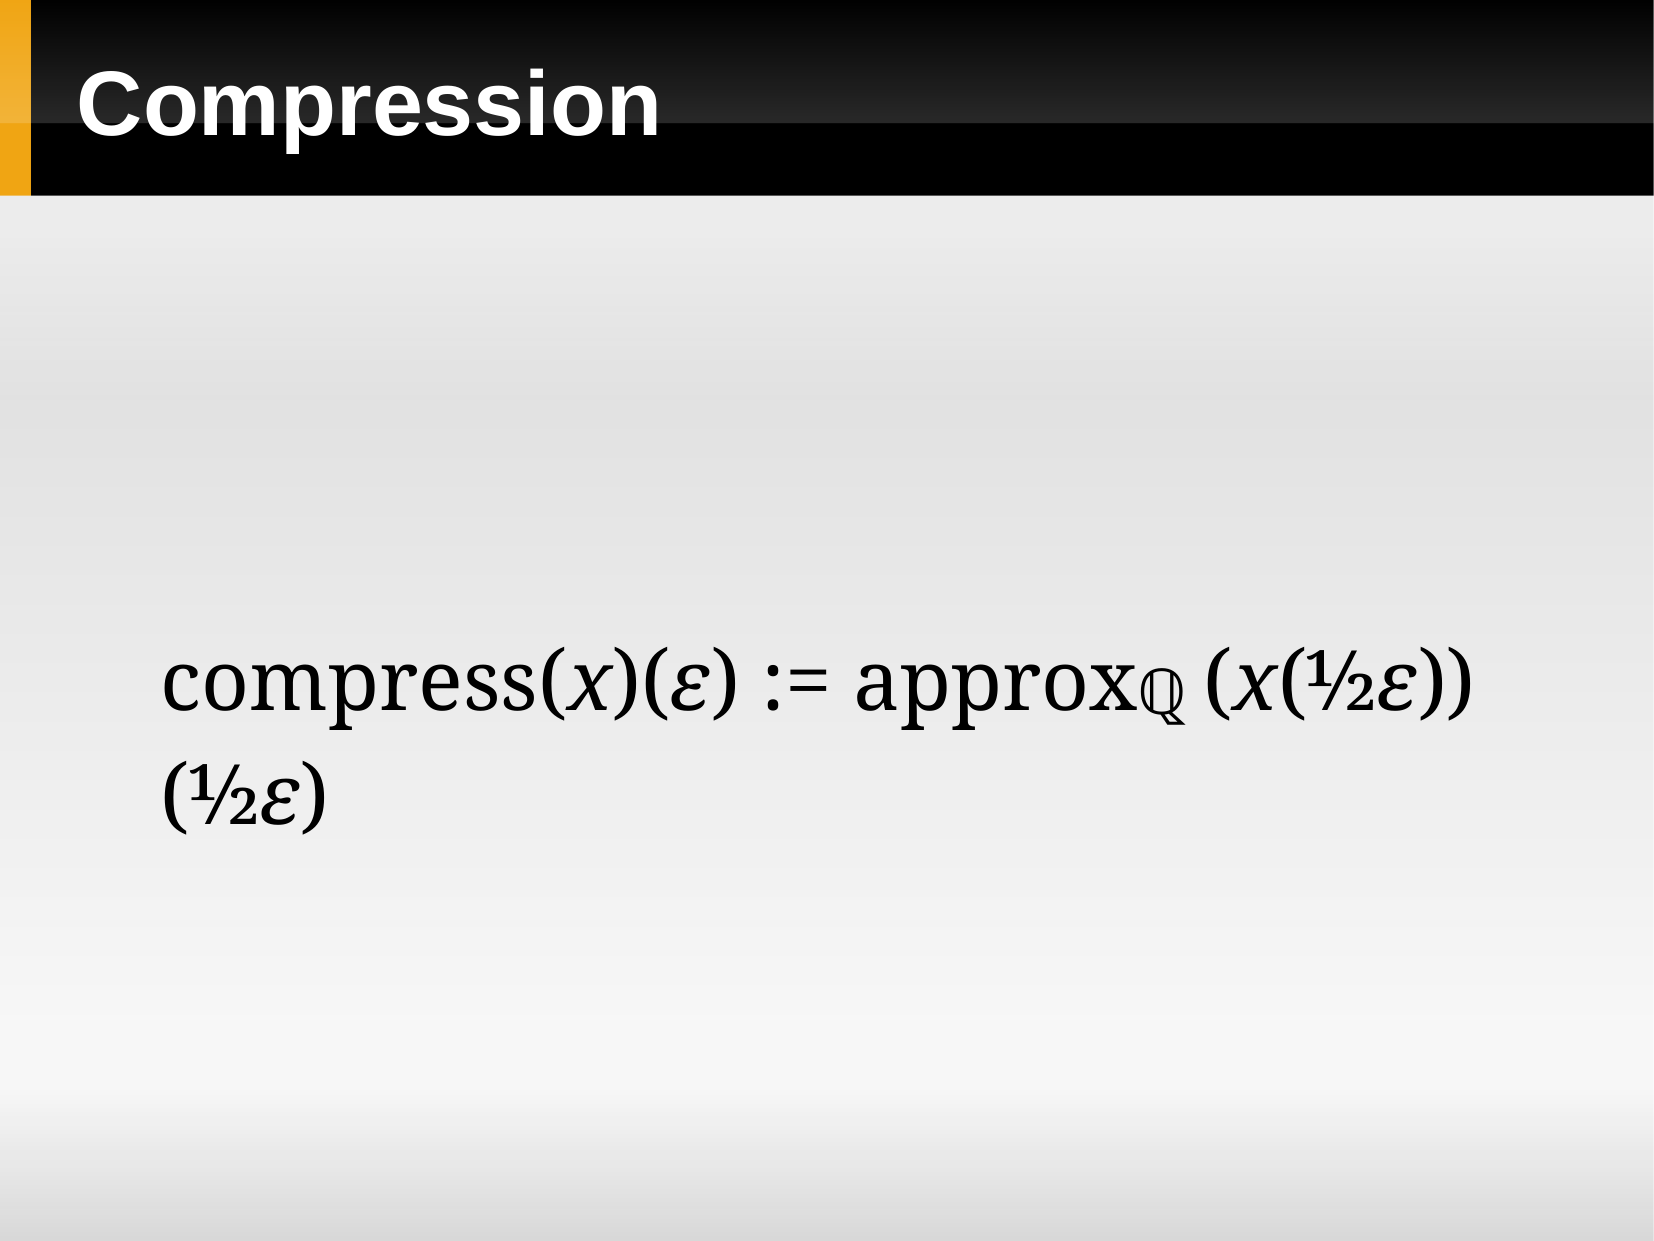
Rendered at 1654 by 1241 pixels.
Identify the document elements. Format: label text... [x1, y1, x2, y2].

title Compression [76, 0, 1565, 208]
picture [0, 0, 1654, 1241]
text_box compress(x)(ε) := approxℚ (x(½ε)) (½ε) [146, 614, 1508, 742]
